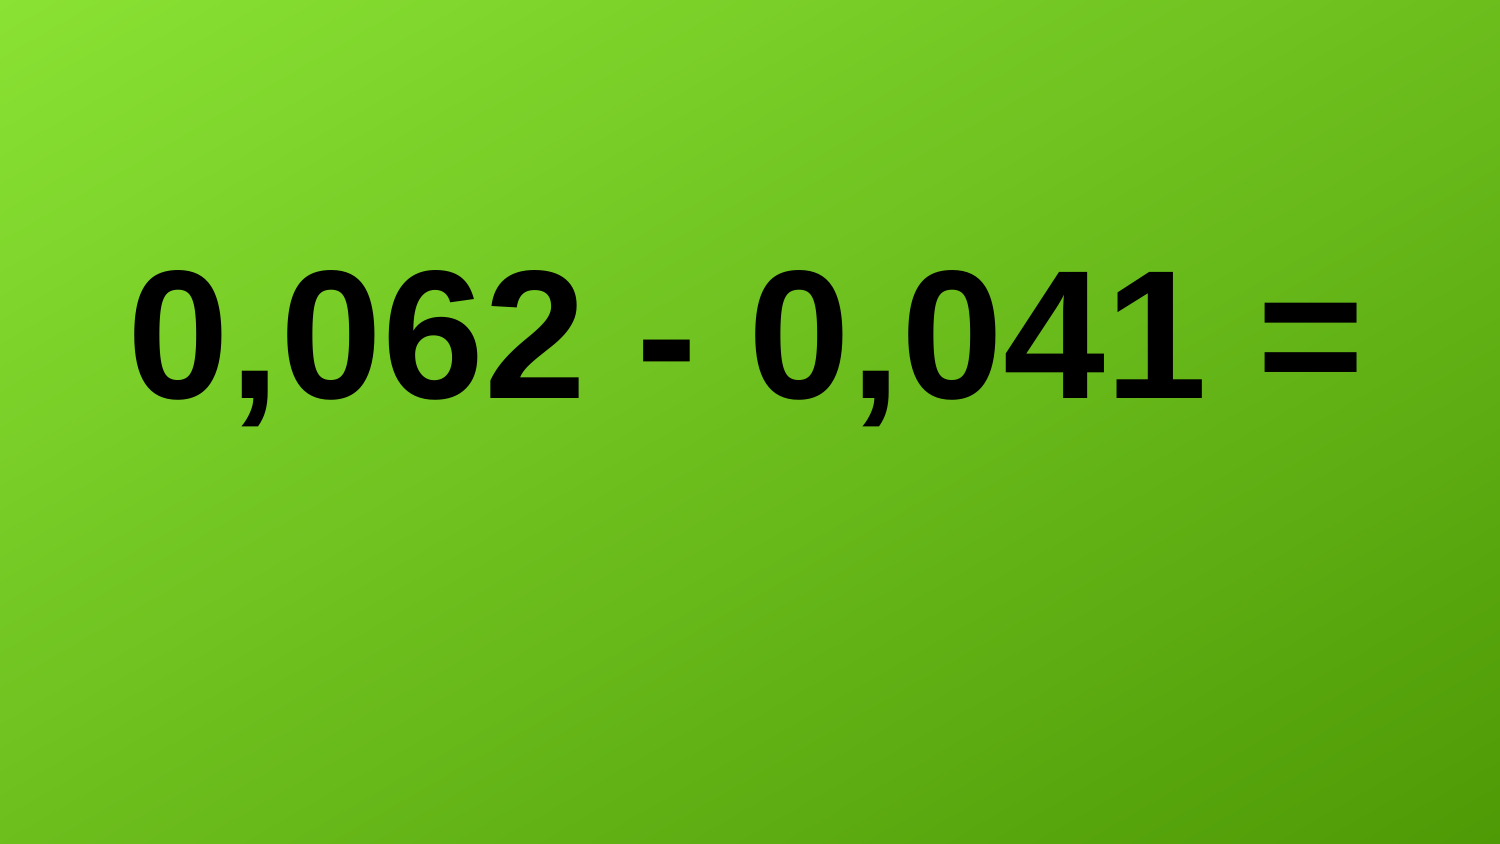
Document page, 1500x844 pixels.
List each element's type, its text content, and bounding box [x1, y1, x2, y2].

title 0,062 - 0,041 = [112, 259, 1388, 450]
